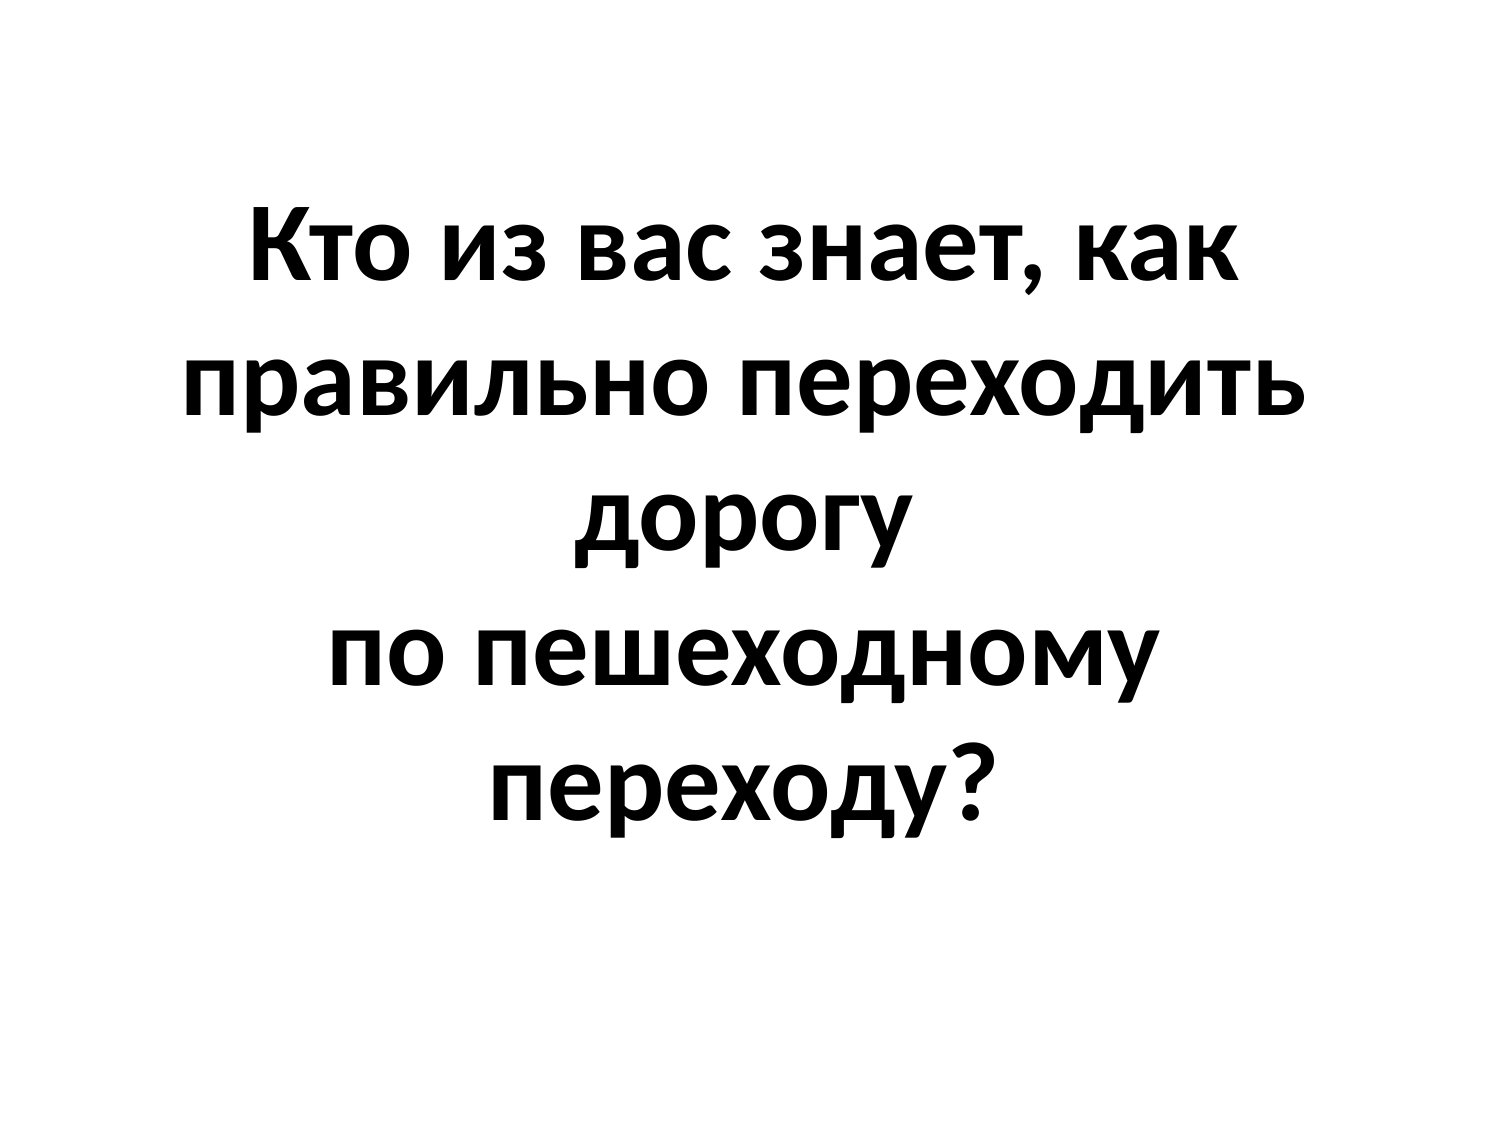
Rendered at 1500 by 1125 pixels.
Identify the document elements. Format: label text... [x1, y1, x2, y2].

text_box Кто из вас знает, как правильно переходить дорогу по пешеходному переходу? [18, 161, 1471, 986]
